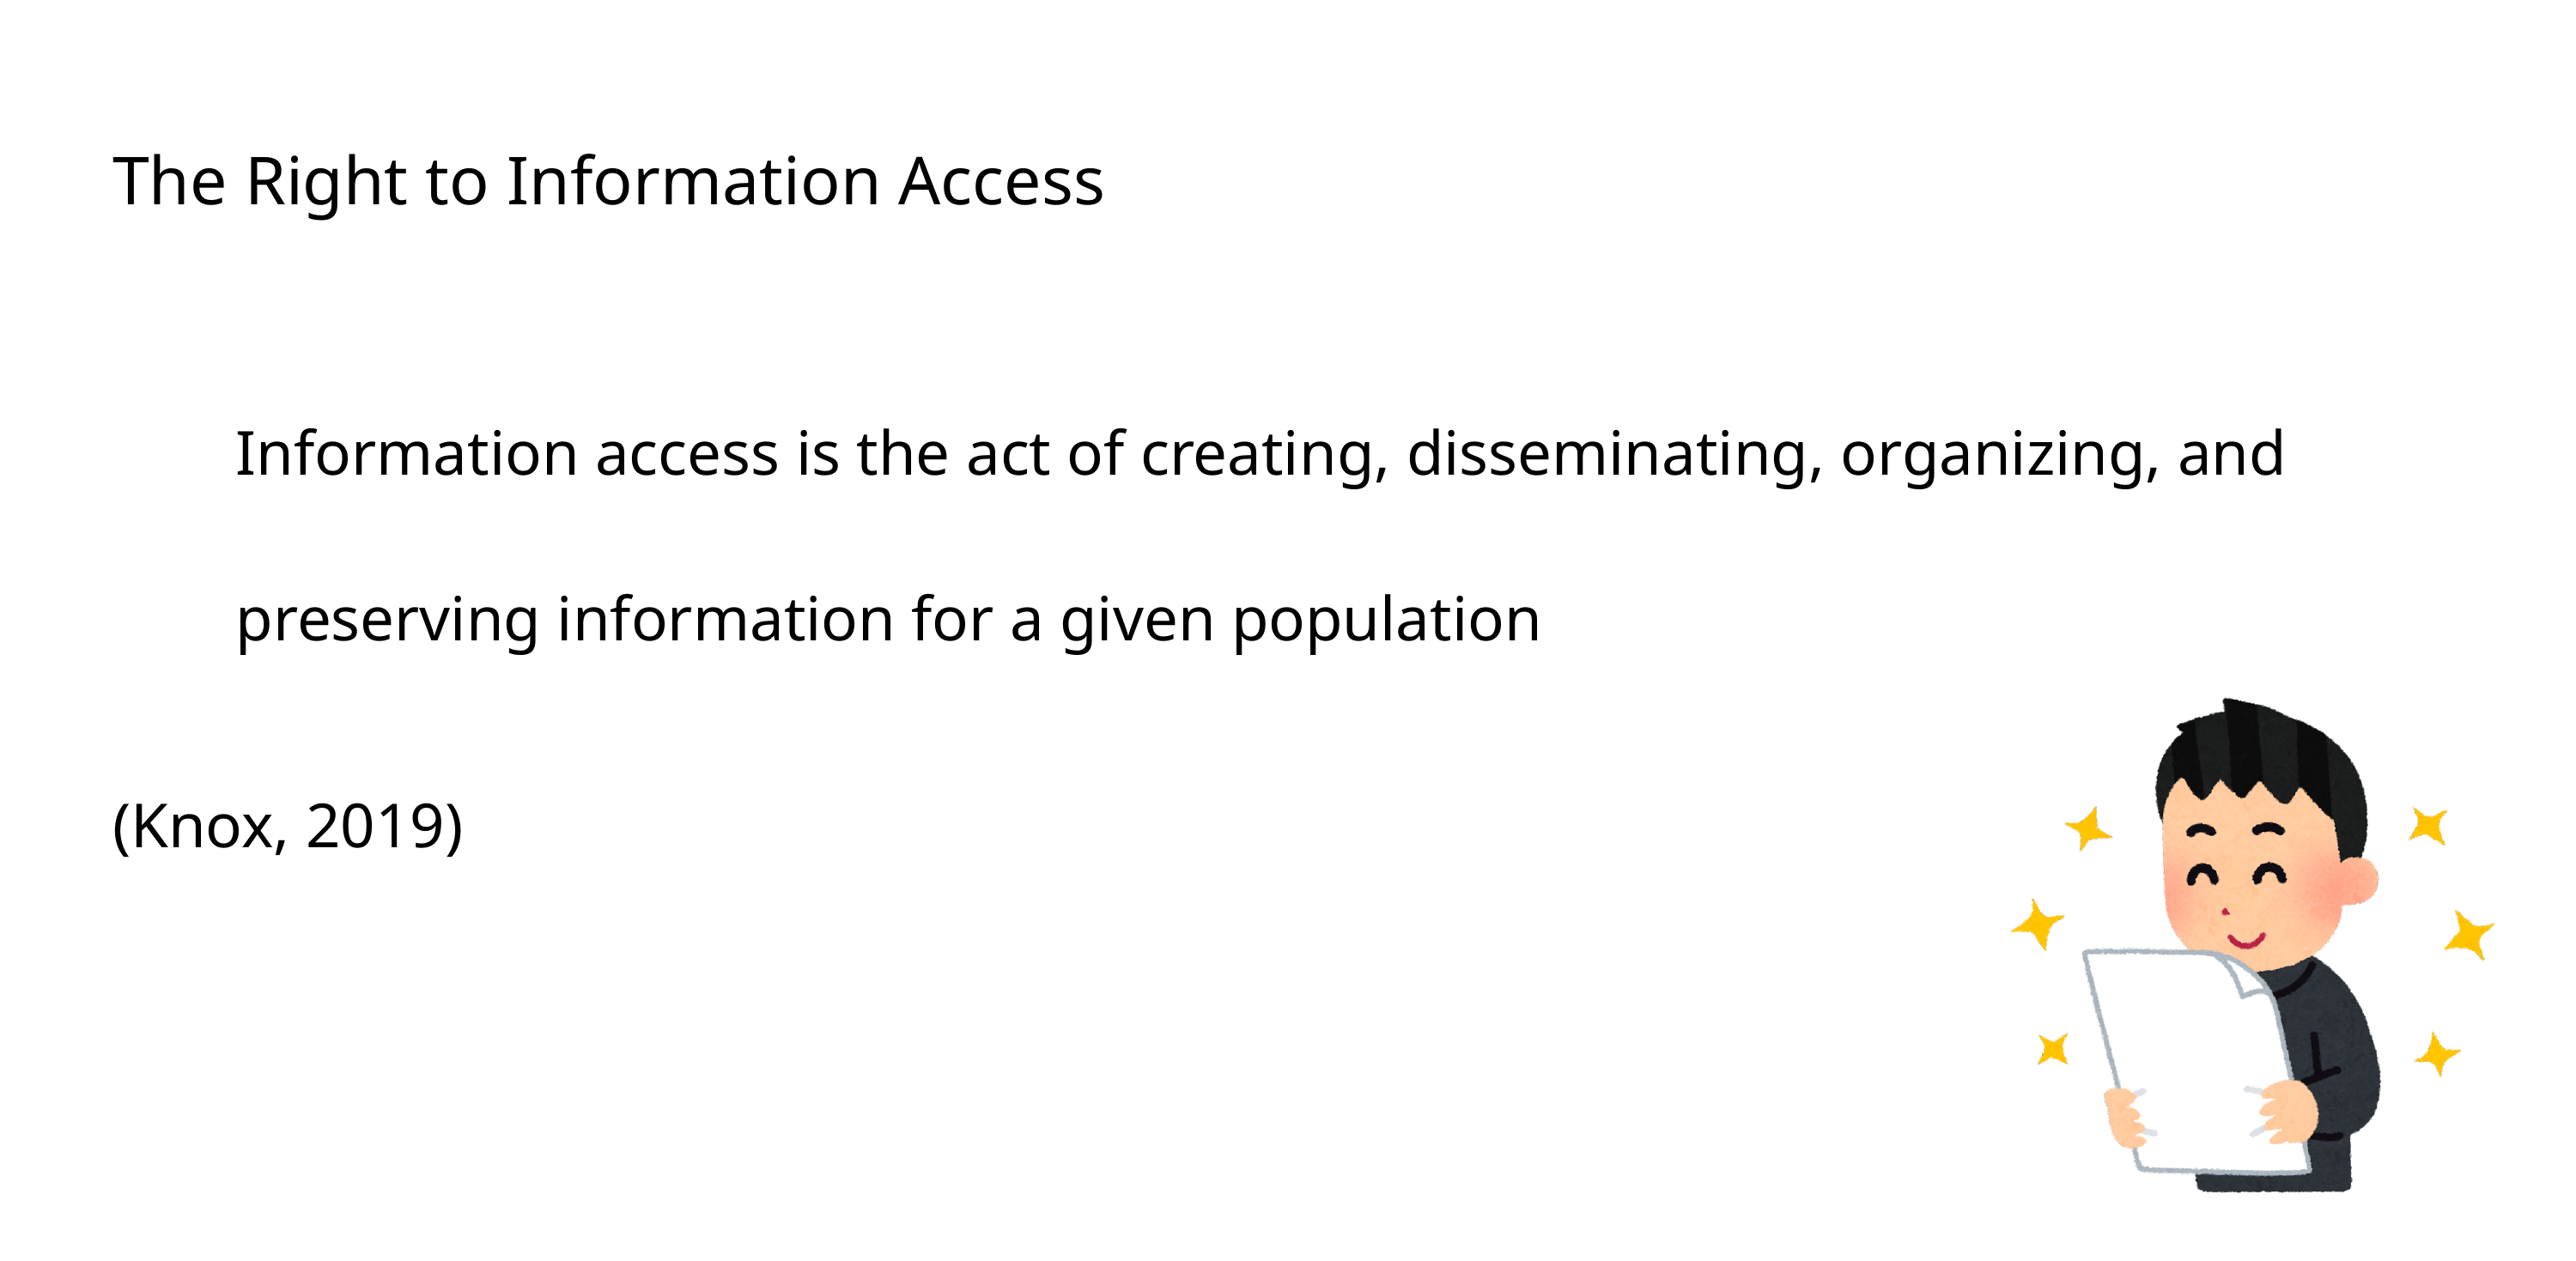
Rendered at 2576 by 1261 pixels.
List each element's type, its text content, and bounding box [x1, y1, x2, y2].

list Information access is the act of creating, disseminating, organizing, and preserving information for a given population (Knox, 2019) [88, 302, 2488, 1120]
title The Right to Information Access [88, 109, 2488, 250]
picture [1989, 688, 2509, 1209]
